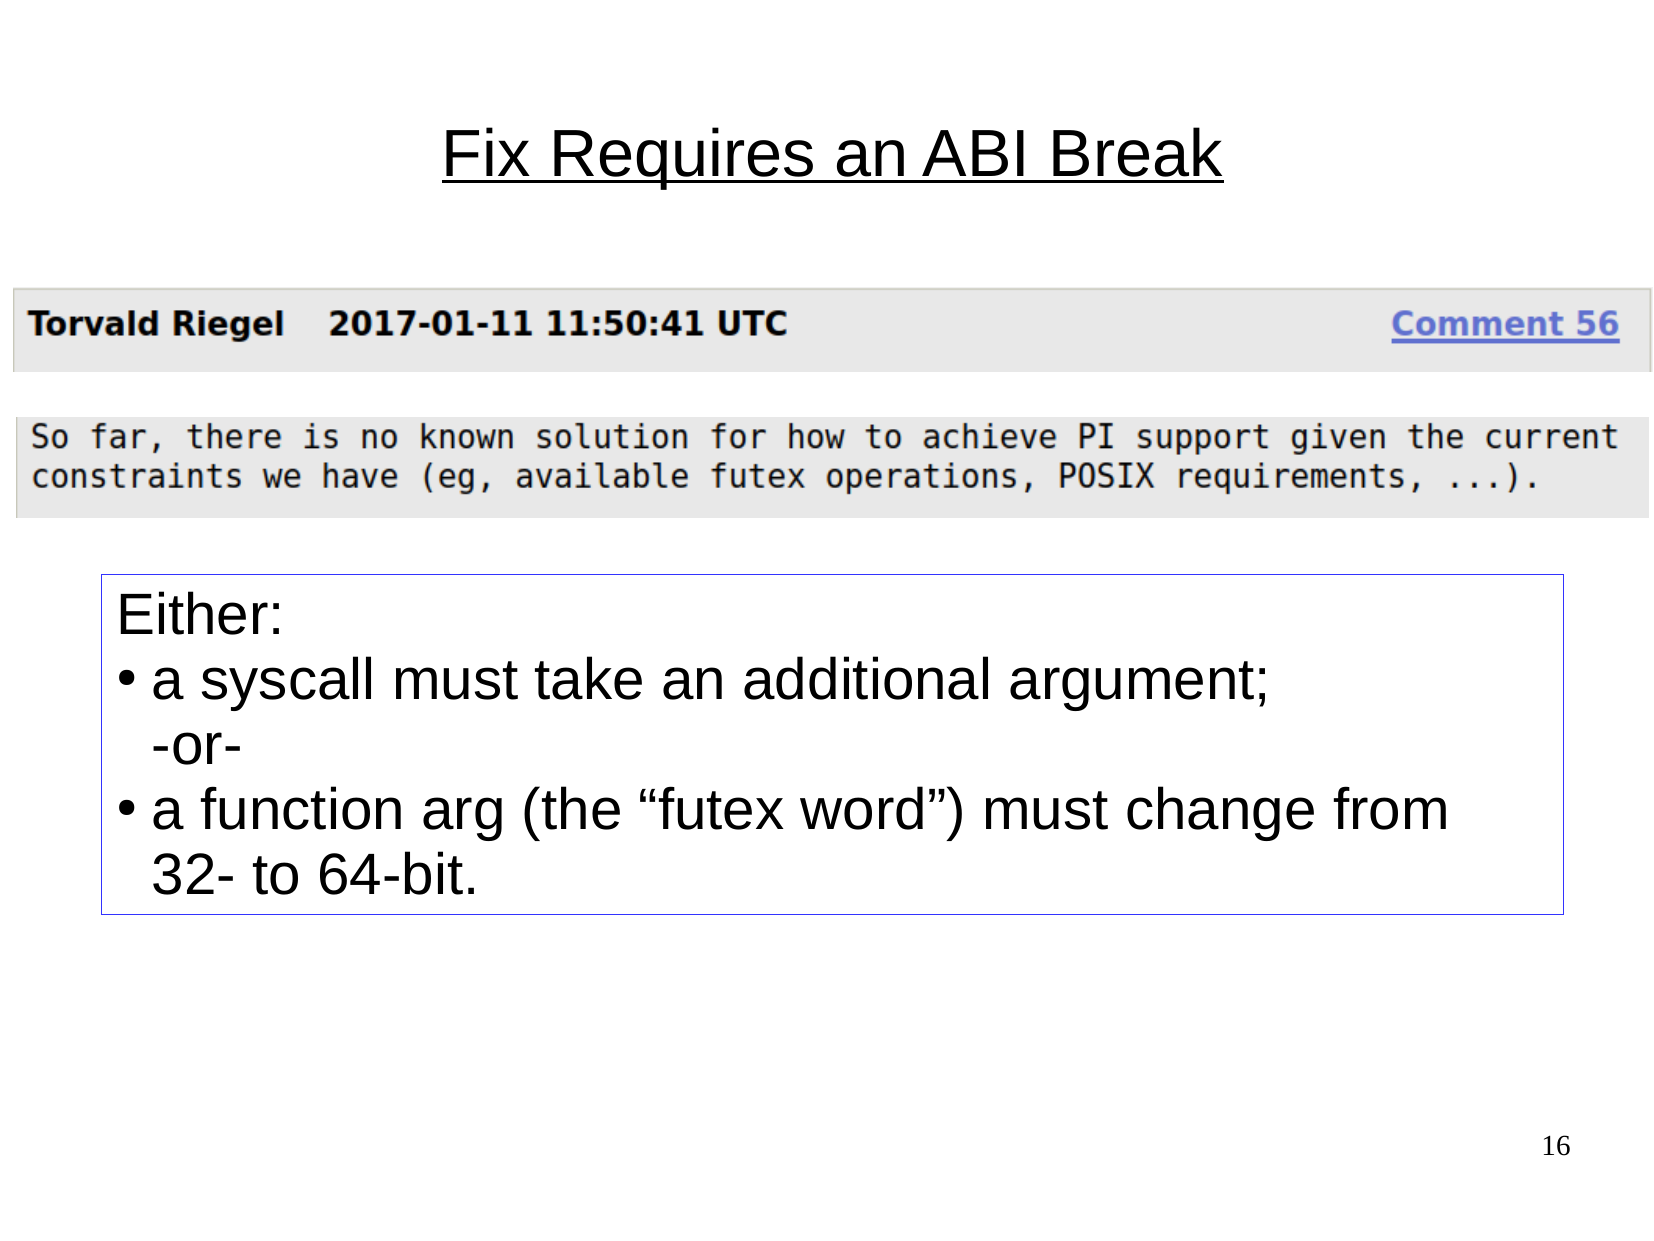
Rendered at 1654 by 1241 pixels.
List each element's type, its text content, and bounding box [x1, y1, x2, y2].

picture [13, 287, 1653, 372]
text_box Either: a syscall must take an additional argument; -or- a function arg (the “futex word”) must change from 32- to 64-bit. [101, 574, 1564, 915]
title Fix Requires an ABI Break [88, 49, 1577, 257]
picture [16, 417, 1649, 518]
